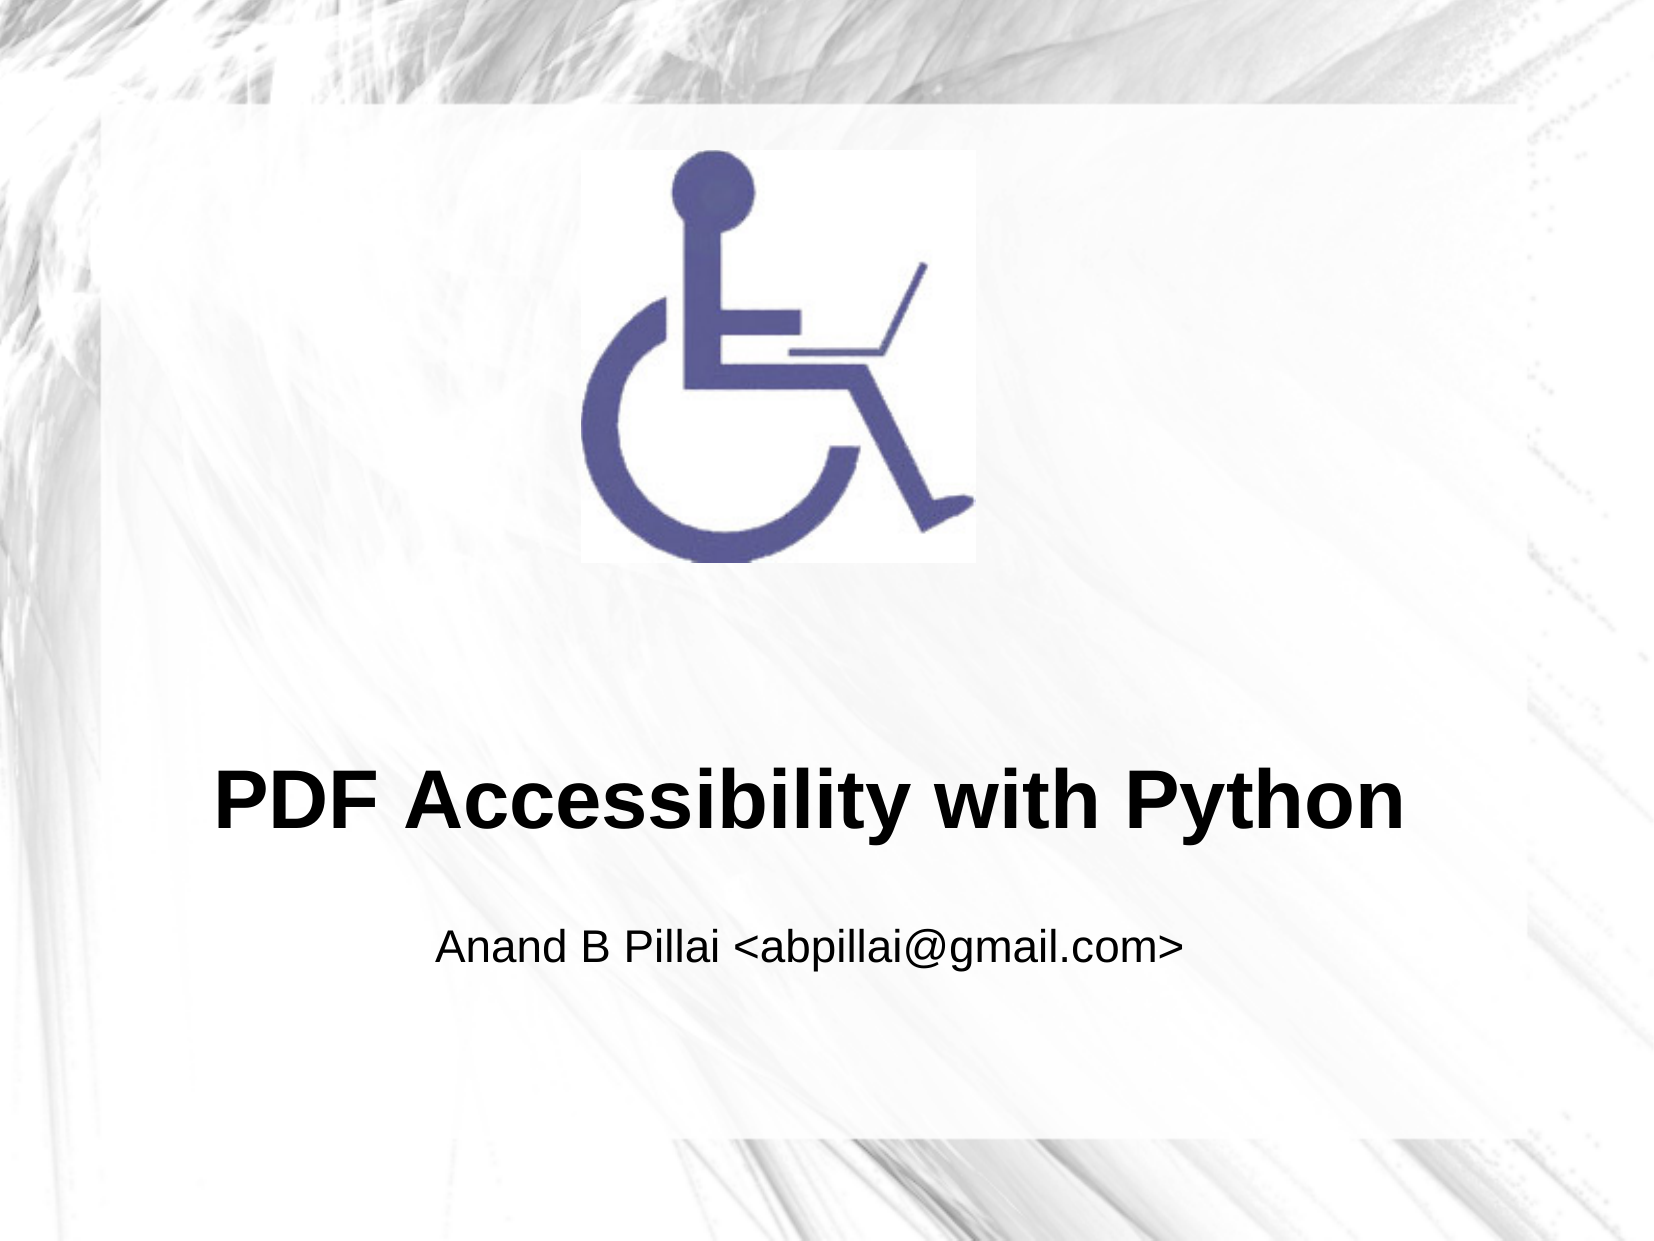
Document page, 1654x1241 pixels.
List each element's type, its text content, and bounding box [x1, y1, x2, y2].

picture [0, 0, 1654, 1241]
subtitle PDF Accessibility with Python Anand B Pillai <abpillai@gmail.com> [120, 600, 1501, 1126]
